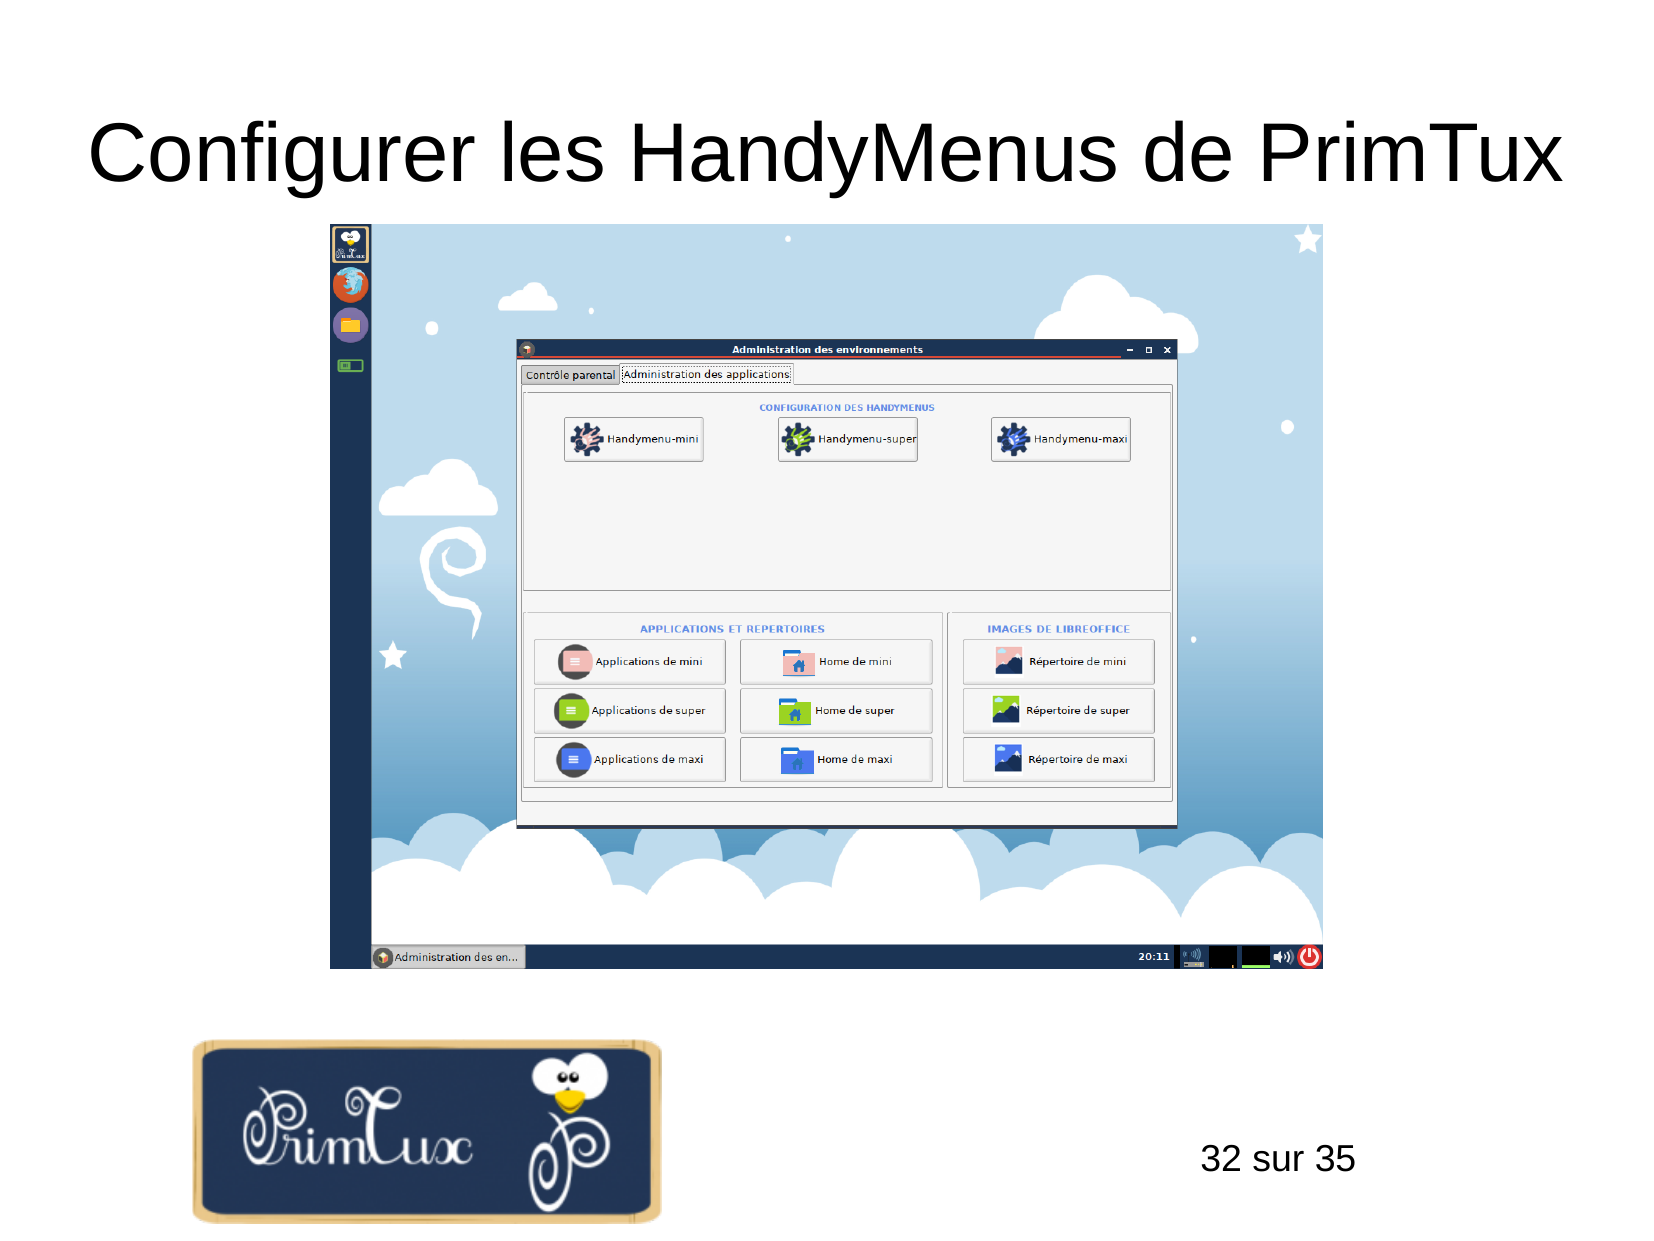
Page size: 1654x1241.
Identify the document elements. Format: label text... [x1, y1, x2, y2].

picture [330, 224, 1323, 969]
title Configurer les HandyMenus de PrimTux [82, 49, 1571, 257]
picture [192, 1039, 662, 1224]
